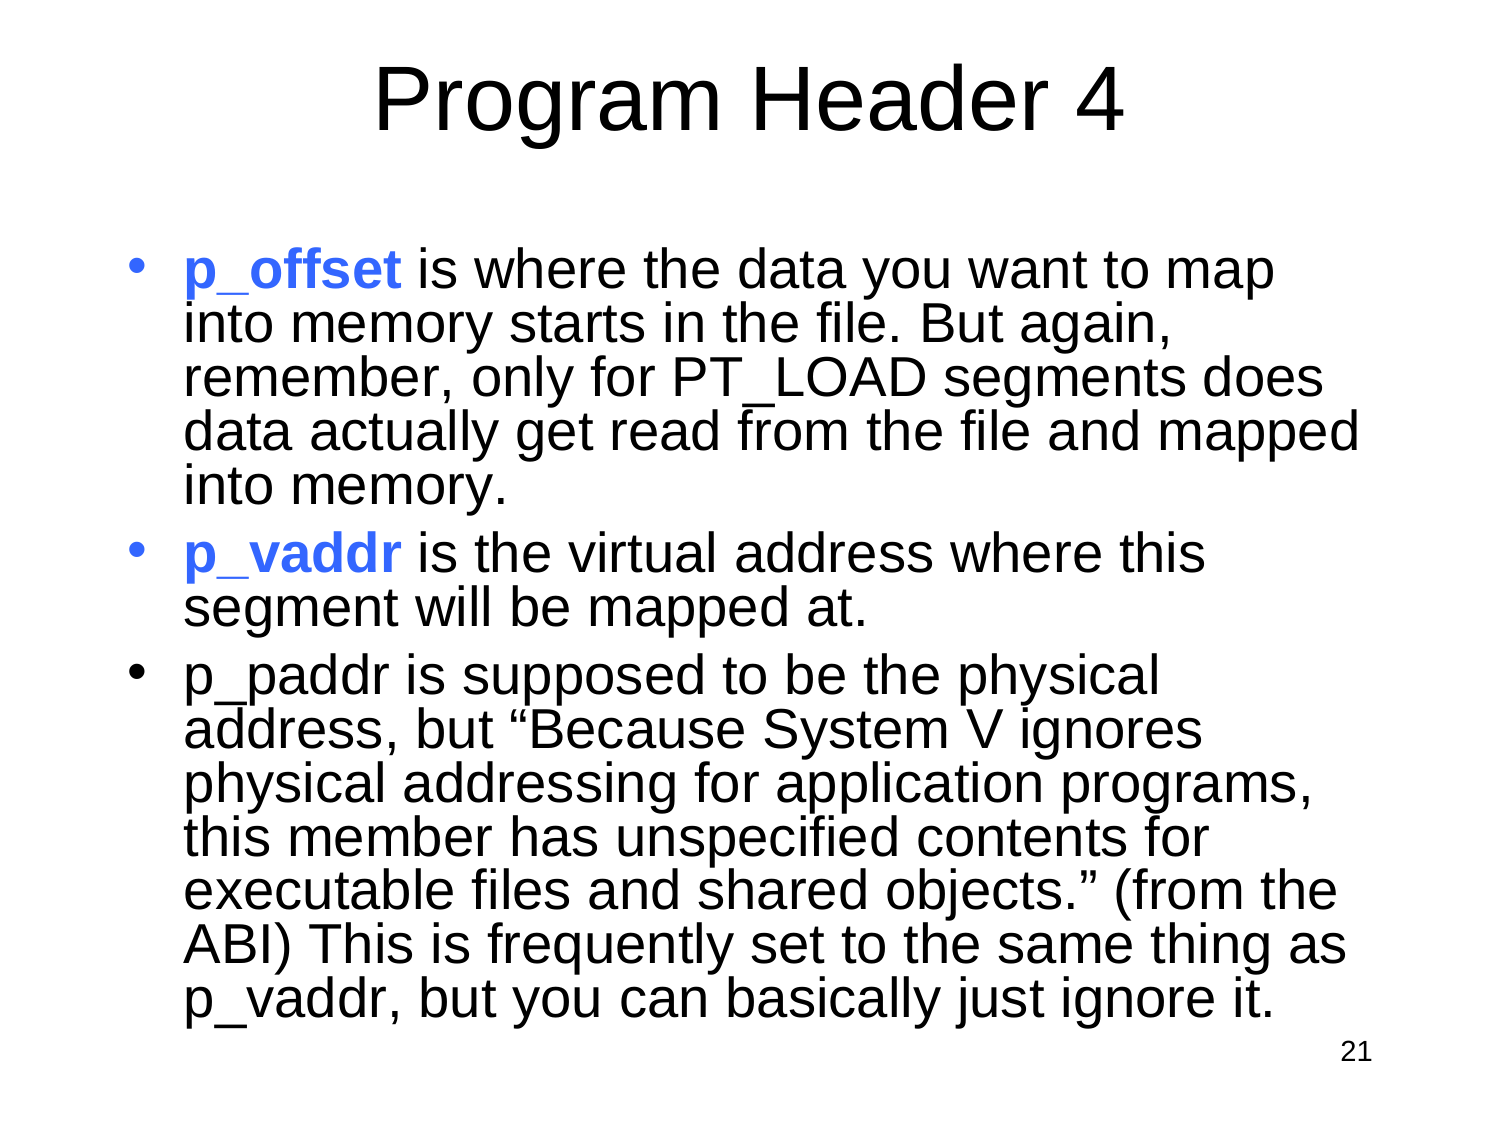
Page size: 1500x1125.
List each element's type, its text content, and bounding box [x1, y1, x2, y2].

title Program Header 4 [0, 0, 1500, 188]
list p_offset is where the data you want to map into memory starts in the file. But again, remember, only for PT_LOAD segments does data actually get read from the file and mapped into memory. p_vaddr is the virtual address where this segment will be mapped at. p_paddr is supposed to be the physical address, but “Because System V ignores physical addressing for application programs, this member has unspecified contents for executable files and shared objects.” (from the ABI) This is frequently set to the same thing as p_vaddr, but you can basically just ignore it. [112, 237, 1388, 1051]
text_box <number> [1074, 1025, 1388, 1101]
